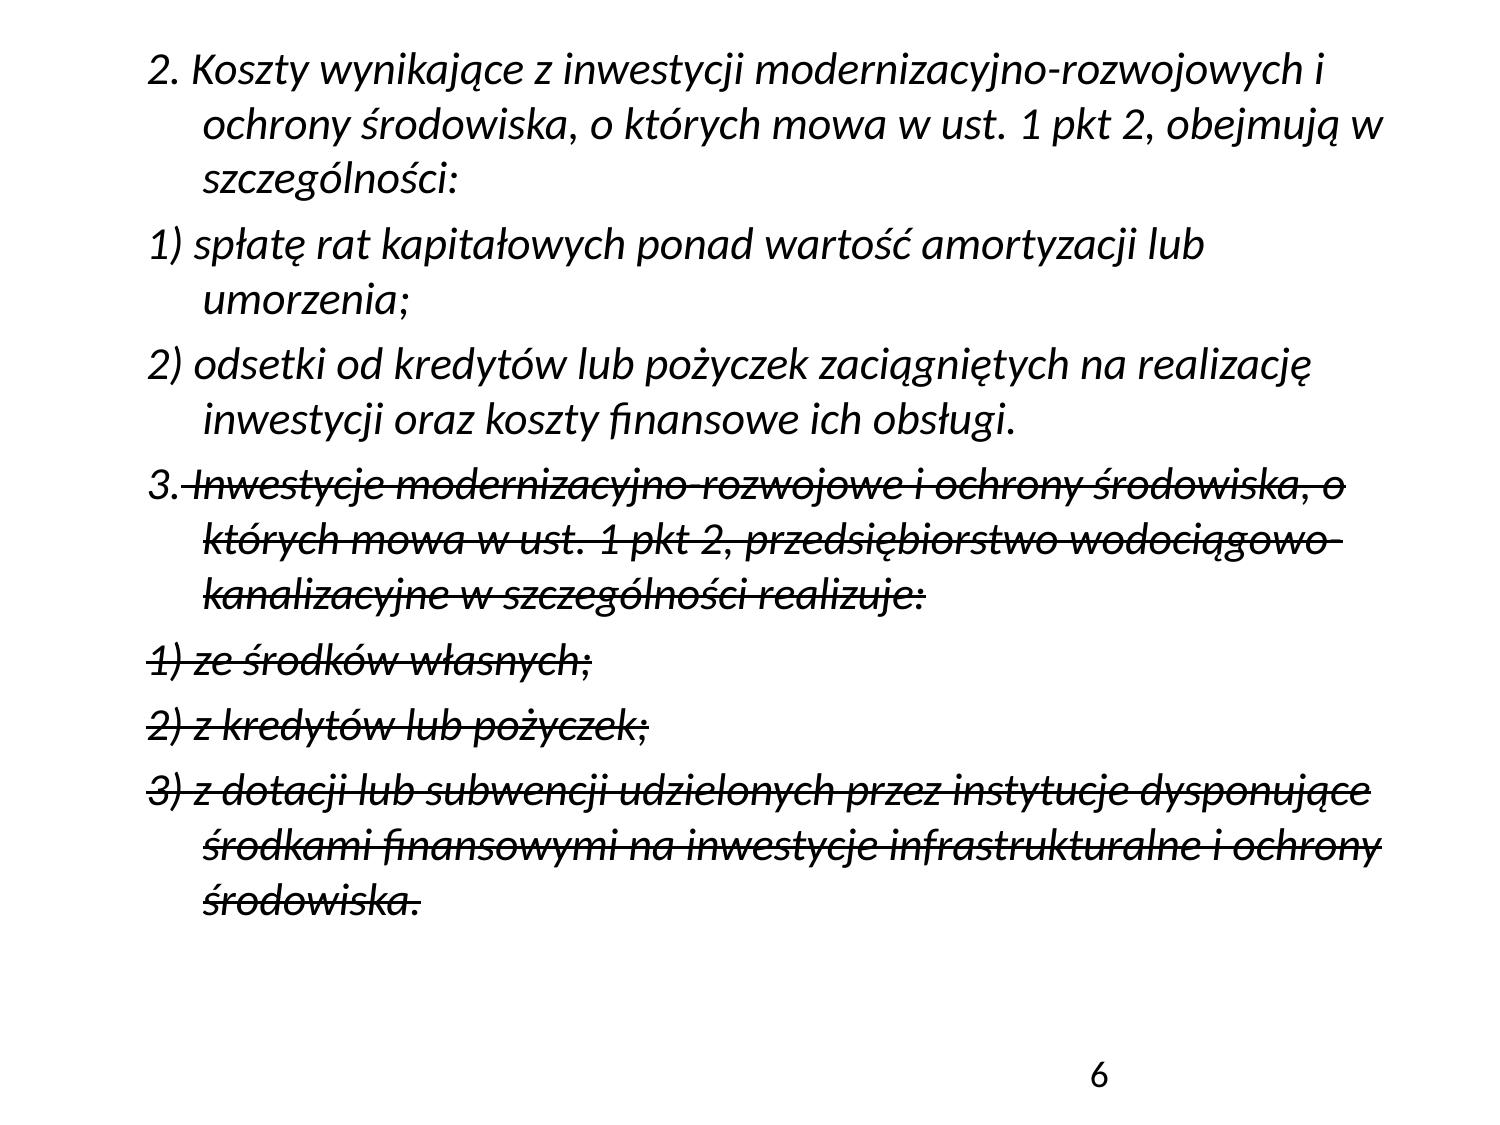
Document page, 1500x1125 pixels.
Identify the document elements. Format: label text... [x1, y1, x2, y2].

list 2. Koszty wynikające z inwestycji modernizacyjno-rozwojowych i ochrony środowiska, o których mowa w ust. 1 pkt 2, obejmują w szczególności: 1) spłatę rat kapitałowych ponad wartość amortyzacji lub umorzenia; 2) odsetki od kredytów lub pożyczek zaciągniętych na realizację inwestycji oraz koszty finansowe ich obsługi. 3. Inwestycje modernizacyjno-rozwojowe i ochrony środowiska, o których mowa w ust. 1 pkt 2, przedsiębiorstwo wodociągowo-kanalizacyjne w szczególności realizuje: 1) ze środków własnych; 2) z kredytów lub pożyczek; 3) z dotacji lub subwencji udzielonych przez instytucje dysponujące środkami finansowymi na inwestycje infrastrukturalne i ochrony środowiska. [75, 30, 1426, 1005]
text_box 6 [1074, 1042, 1426, 1103]
